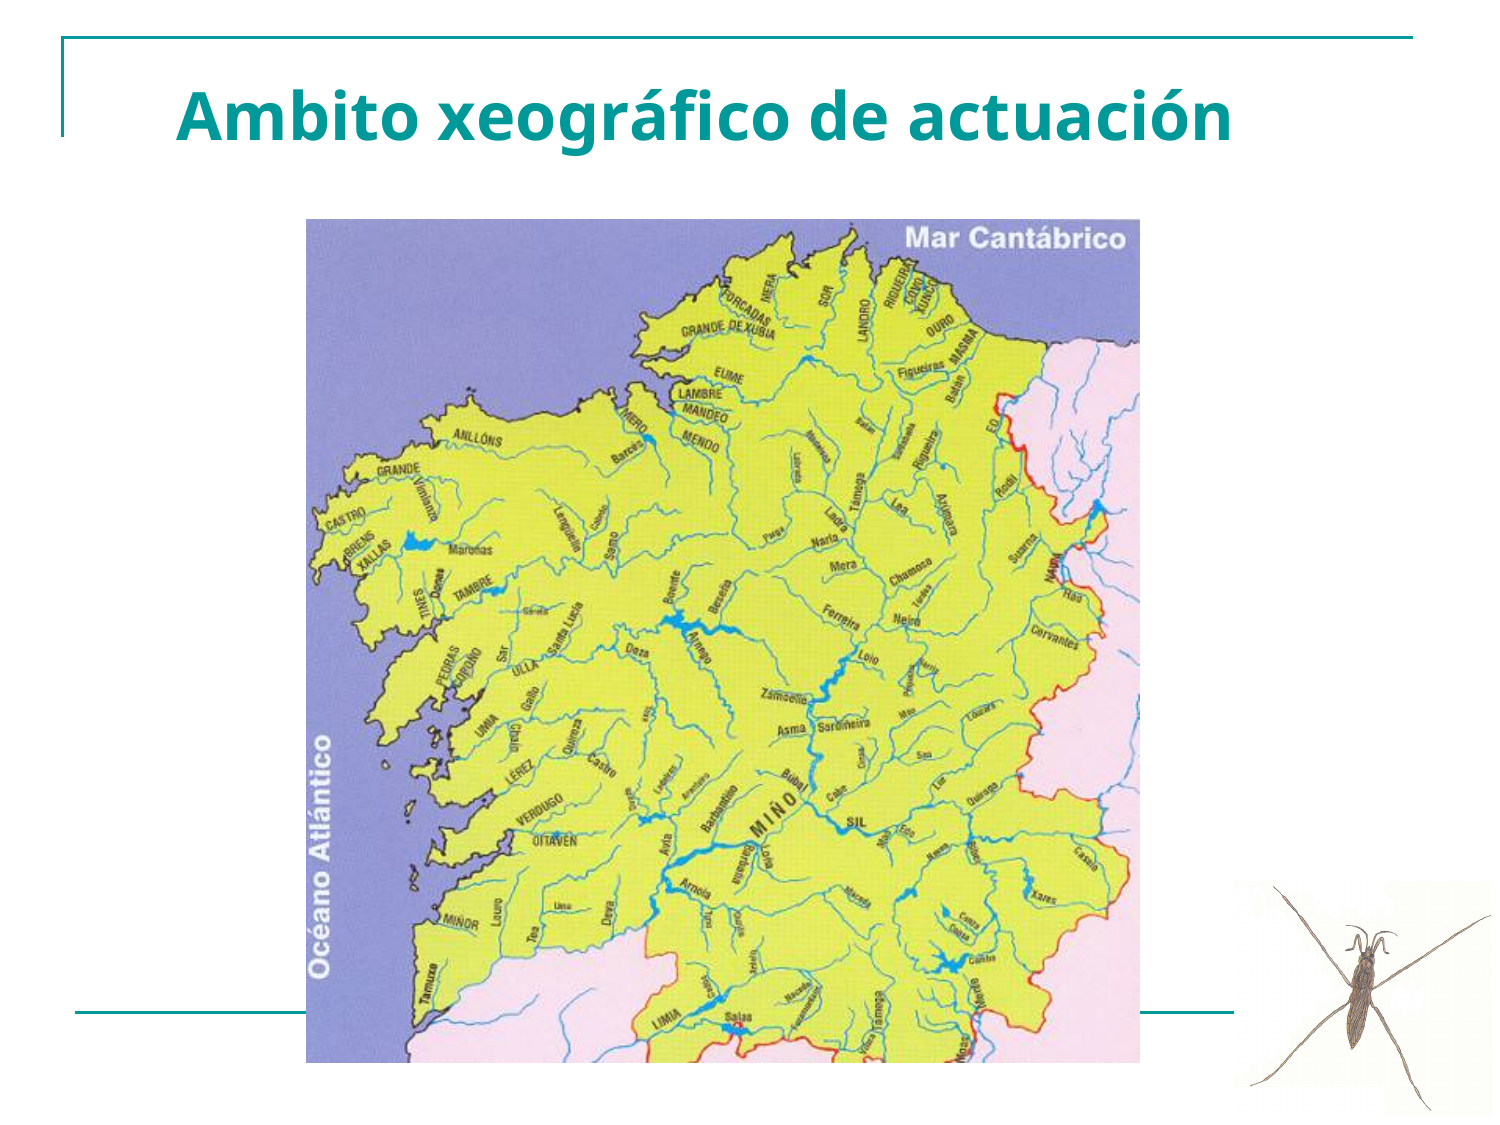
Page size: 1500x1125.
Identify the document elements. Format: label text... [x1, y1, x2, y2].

text_box Ambito xeográfico de actuación [161, 66, 1251, 162]
picture [1234, 881, 1500, 1116]
picture [306, 219, 1140, 1063]
